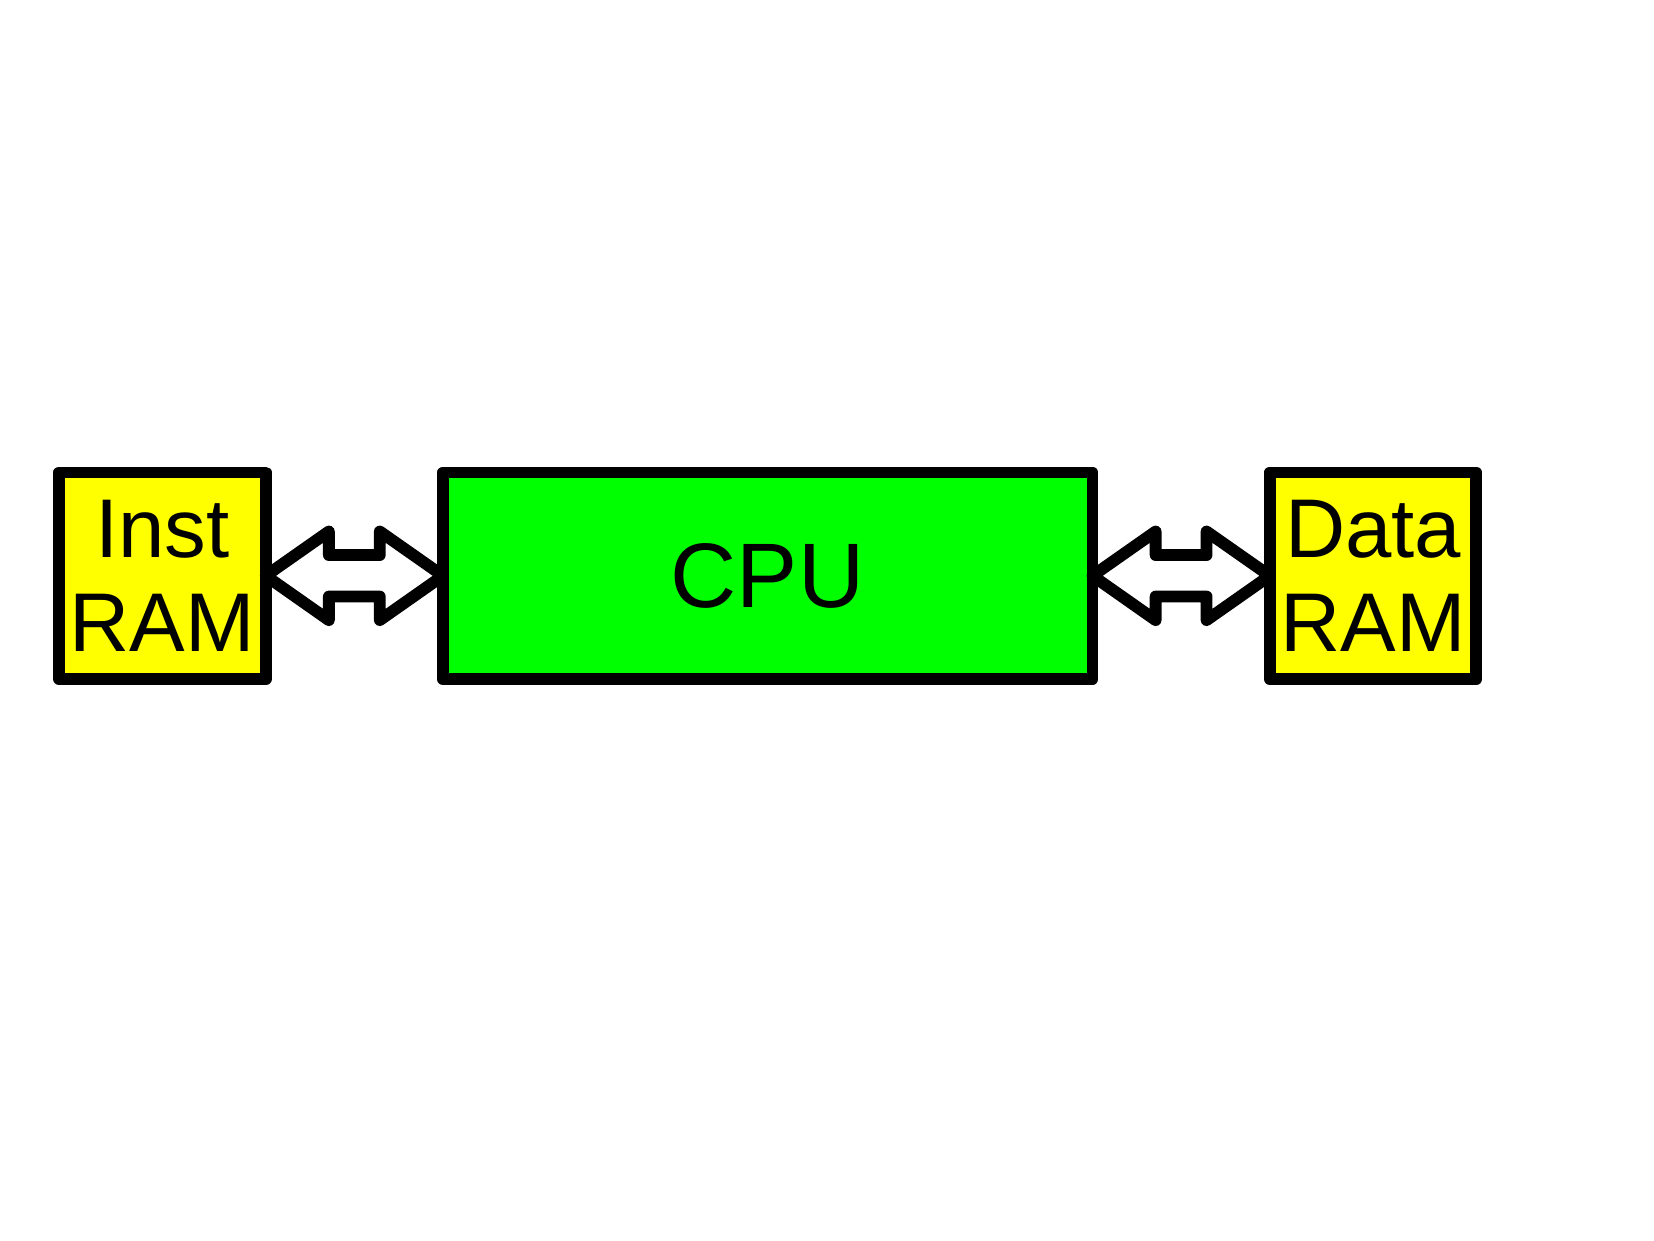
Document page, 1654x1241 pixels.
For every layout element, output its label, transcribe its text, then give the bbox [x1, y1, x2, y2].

text_box [265, 531, 443, 621]
text_box [1092, 531, 1270, 621]
text_box Data RAM [1269, 472, 1477, 680]
text_box CPU [442, 472, 1093, 680]
text_box Inst RAM [59, 472, 266, 680]
